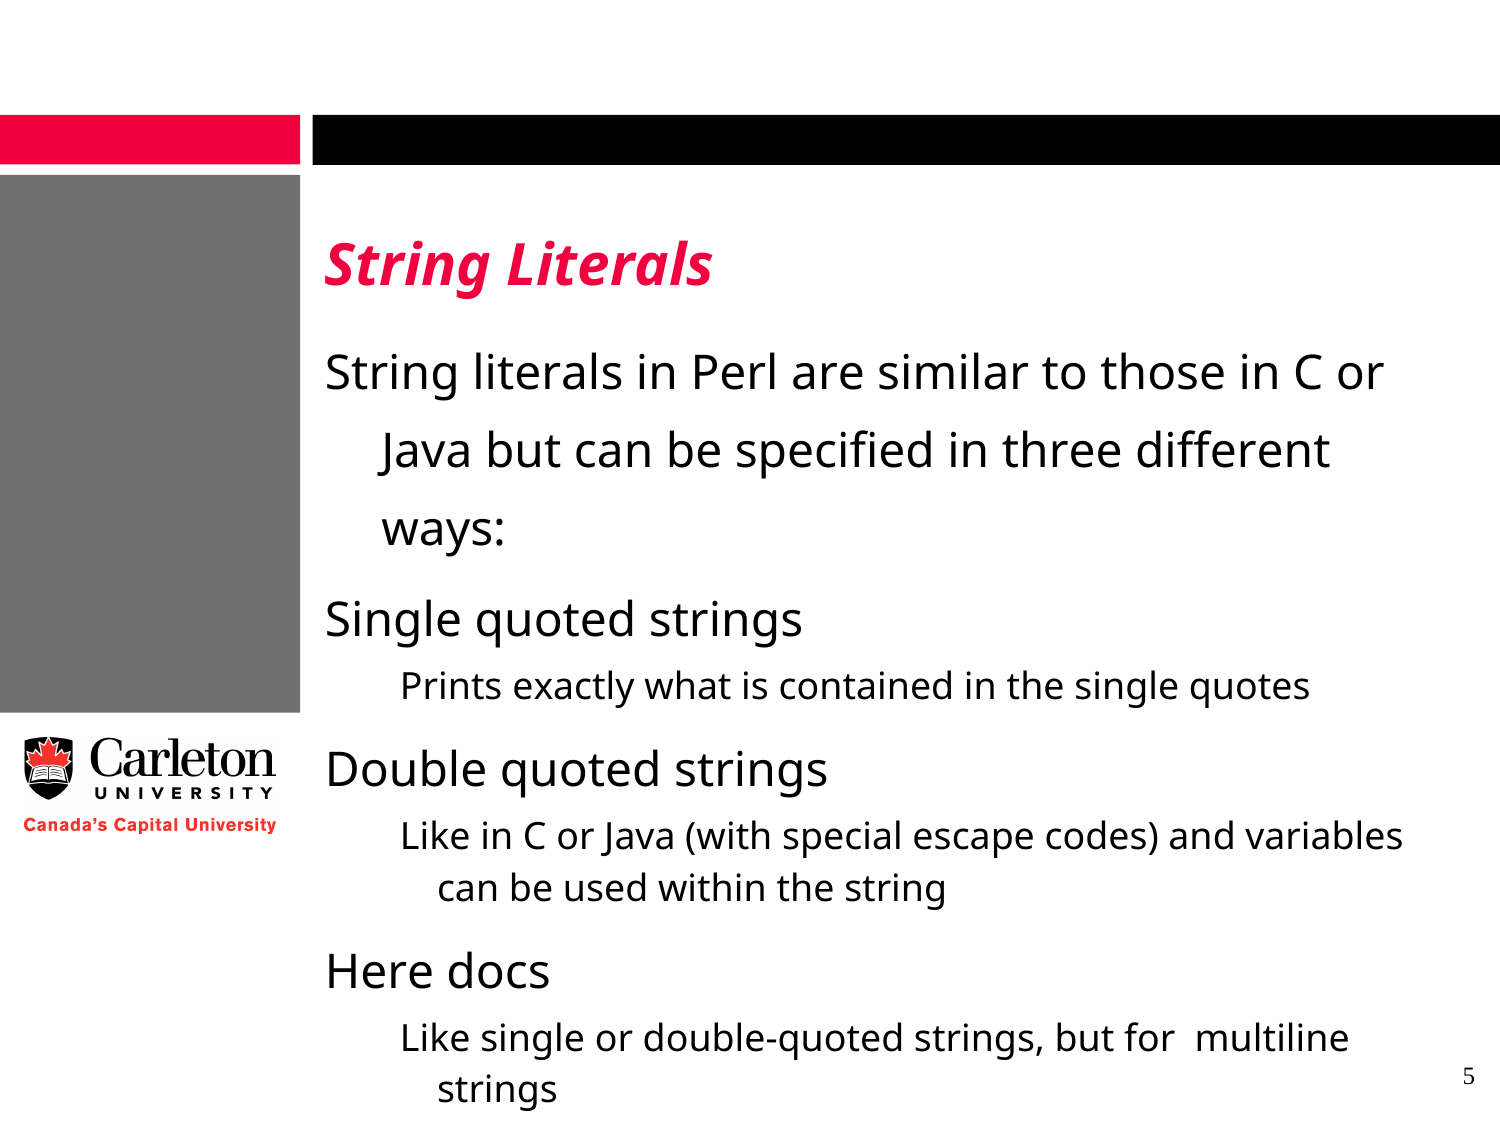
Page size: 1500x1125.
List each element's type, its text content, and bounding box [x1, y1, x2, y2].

list String literals in Perl are similar to those in C or Java but can be specified in three different ways: Single quoted strings Prints exactly what is contained in the single quotes Double quoted strings Like in C or Java (with special escape codes) and variables can be used within the string Here docs Like single or double-quoted strings, but for multiline strings [324, 324, 1450, 1036]
picture [24, 737, 276, 834]
title String Literals [324, 194, 1450, 324]
